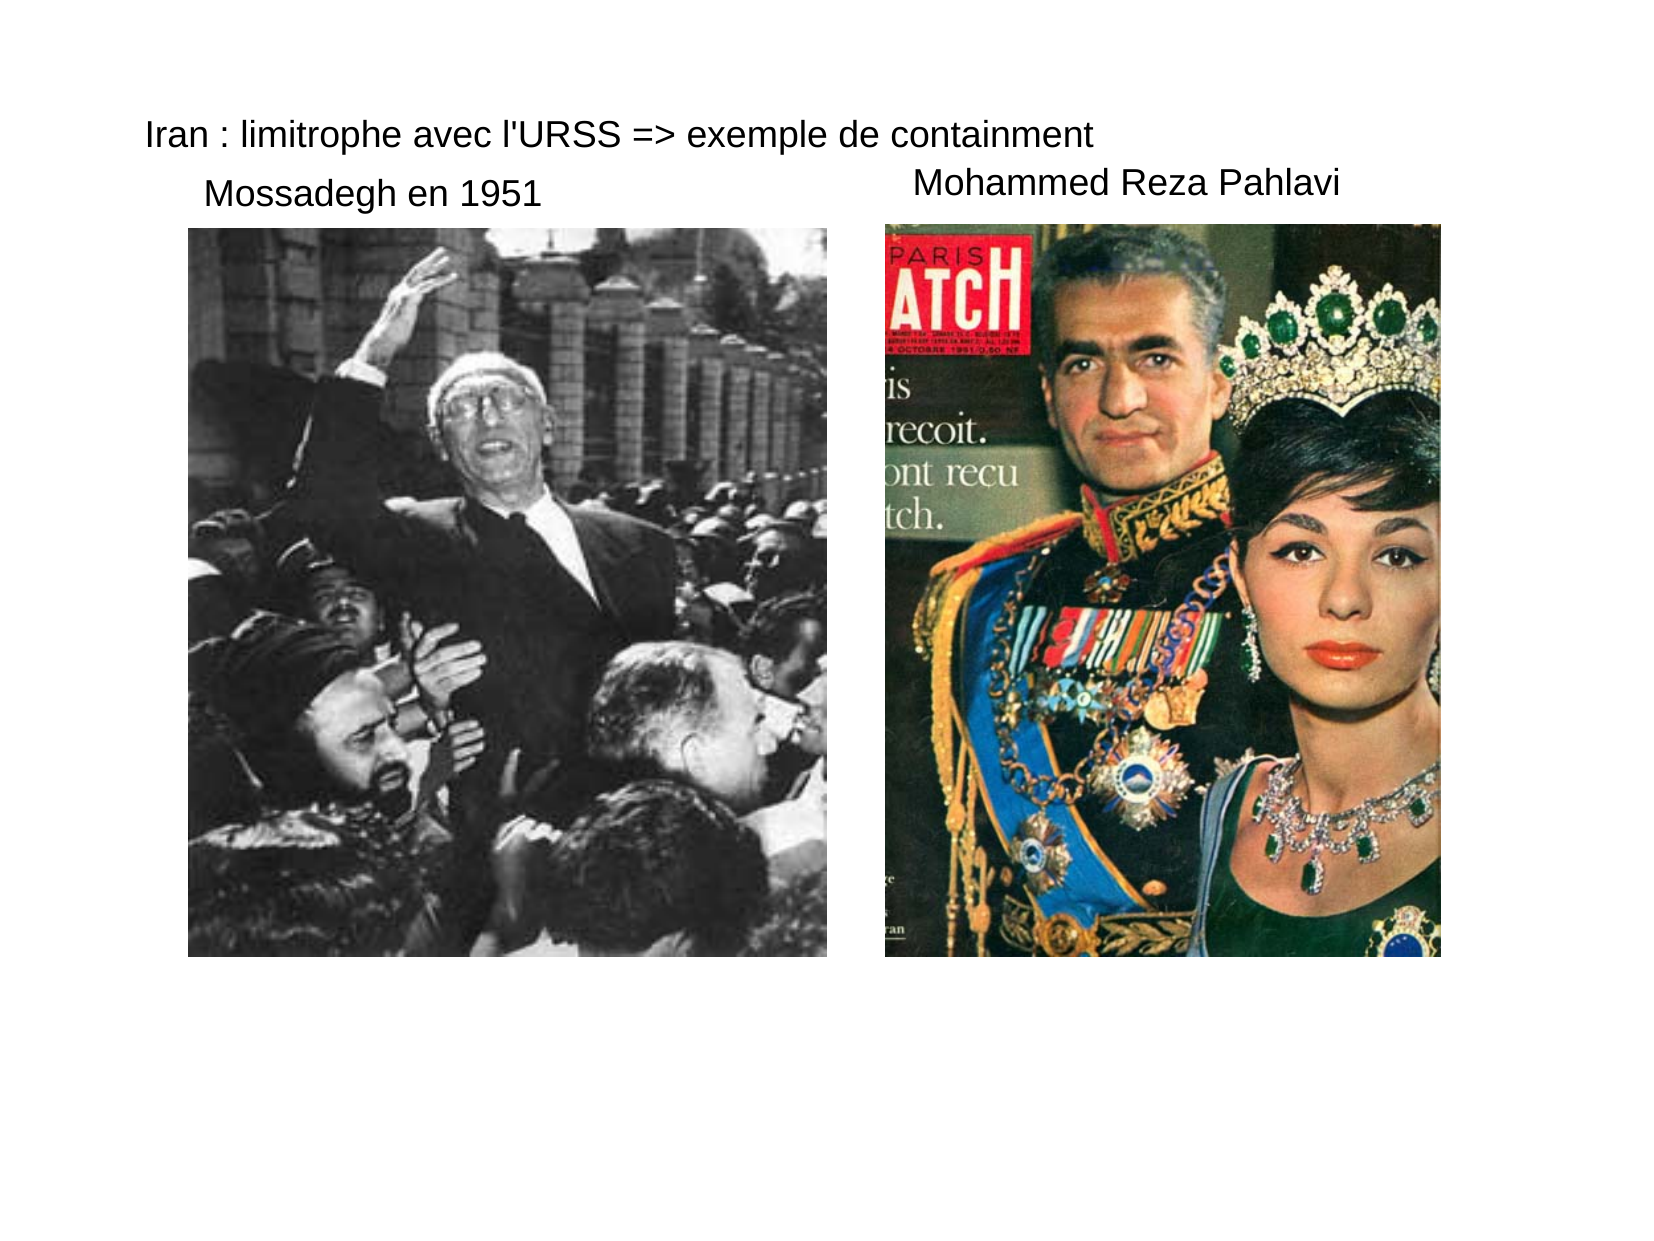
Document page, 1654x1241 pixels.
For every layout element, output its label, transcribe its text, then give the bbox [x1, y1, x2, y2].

text_box Mossadegh en 1951 [188, 165, 558, 223]
picture [188, 228, 827, 957]
picture [885, 224, 1441, 957]
text_box Mohammed Reza Pahlavi [897, 153, 1356, 211]
text_box Iran : limitrophe avec l'URSS => exemple de containment [129, 106, 1110, 164]
